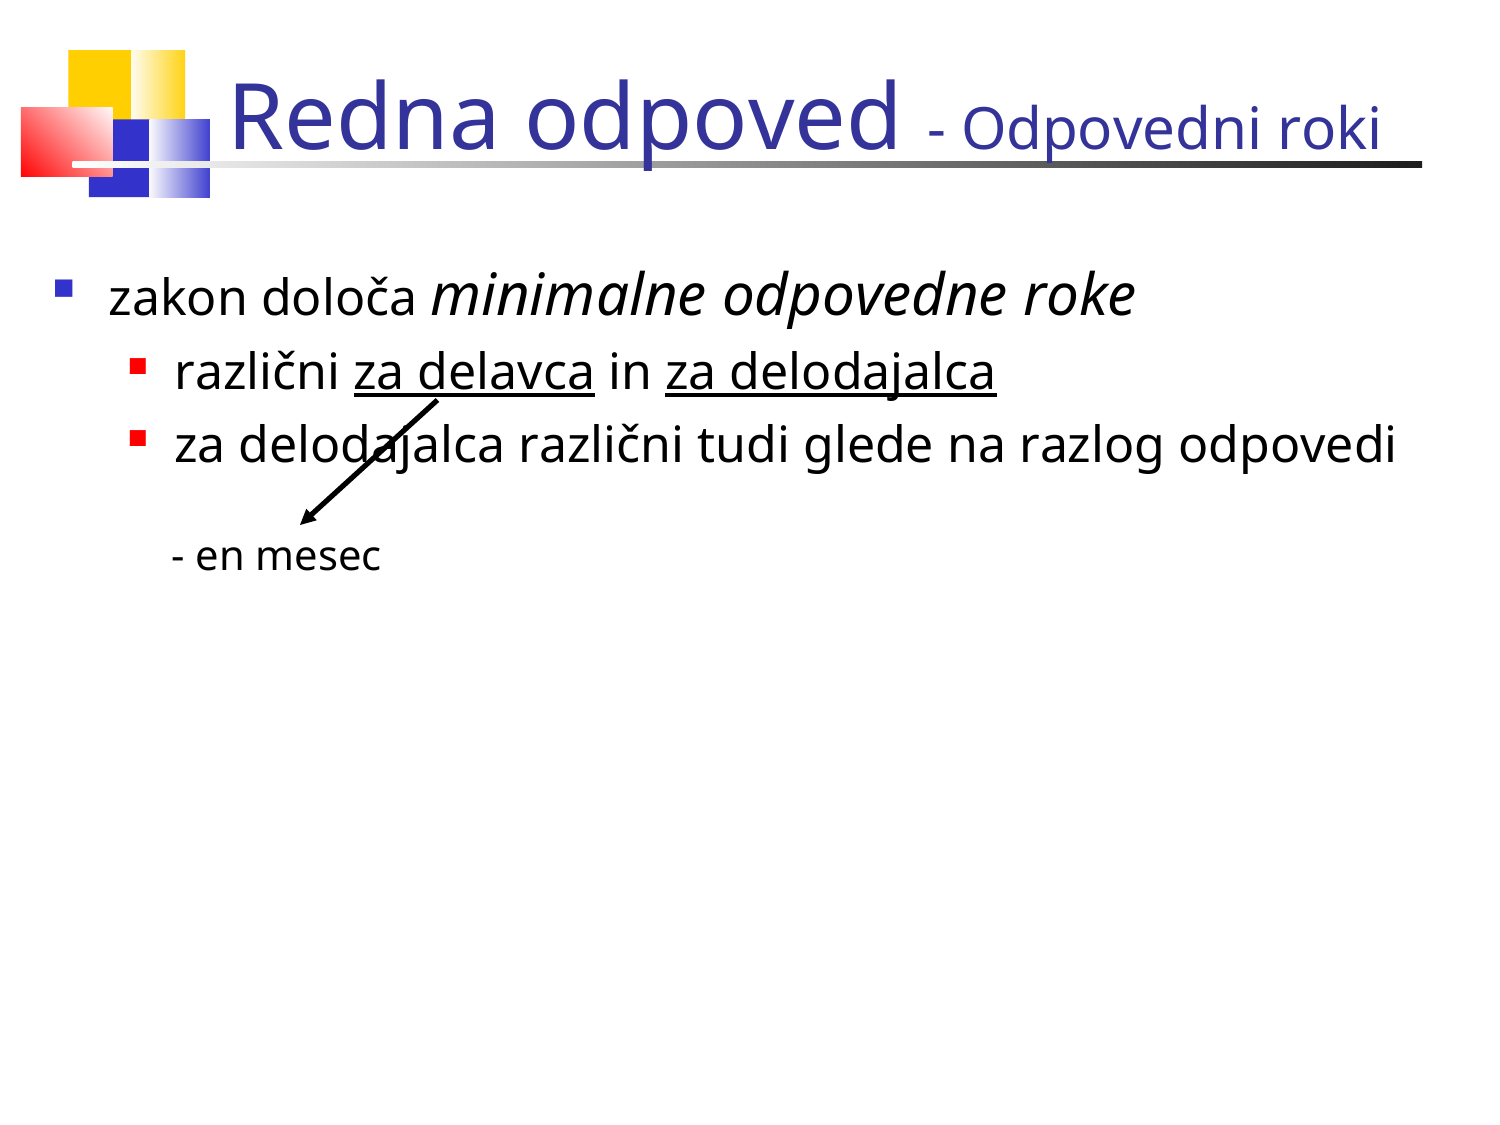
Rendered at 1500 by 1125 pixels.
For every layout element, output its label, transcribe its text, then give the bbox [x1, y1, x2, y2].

text_box - en mesec [50, 512, 426, 638]
list zakon določa minimalne odpovedne roke različni za delavca in za delodajalca za delodajalca različni tudi glede na razlog odpovedi [37, 249, 1438, 851]
title Redna odpoved - Odpovedni roki [212, 49, 1463, 175]
